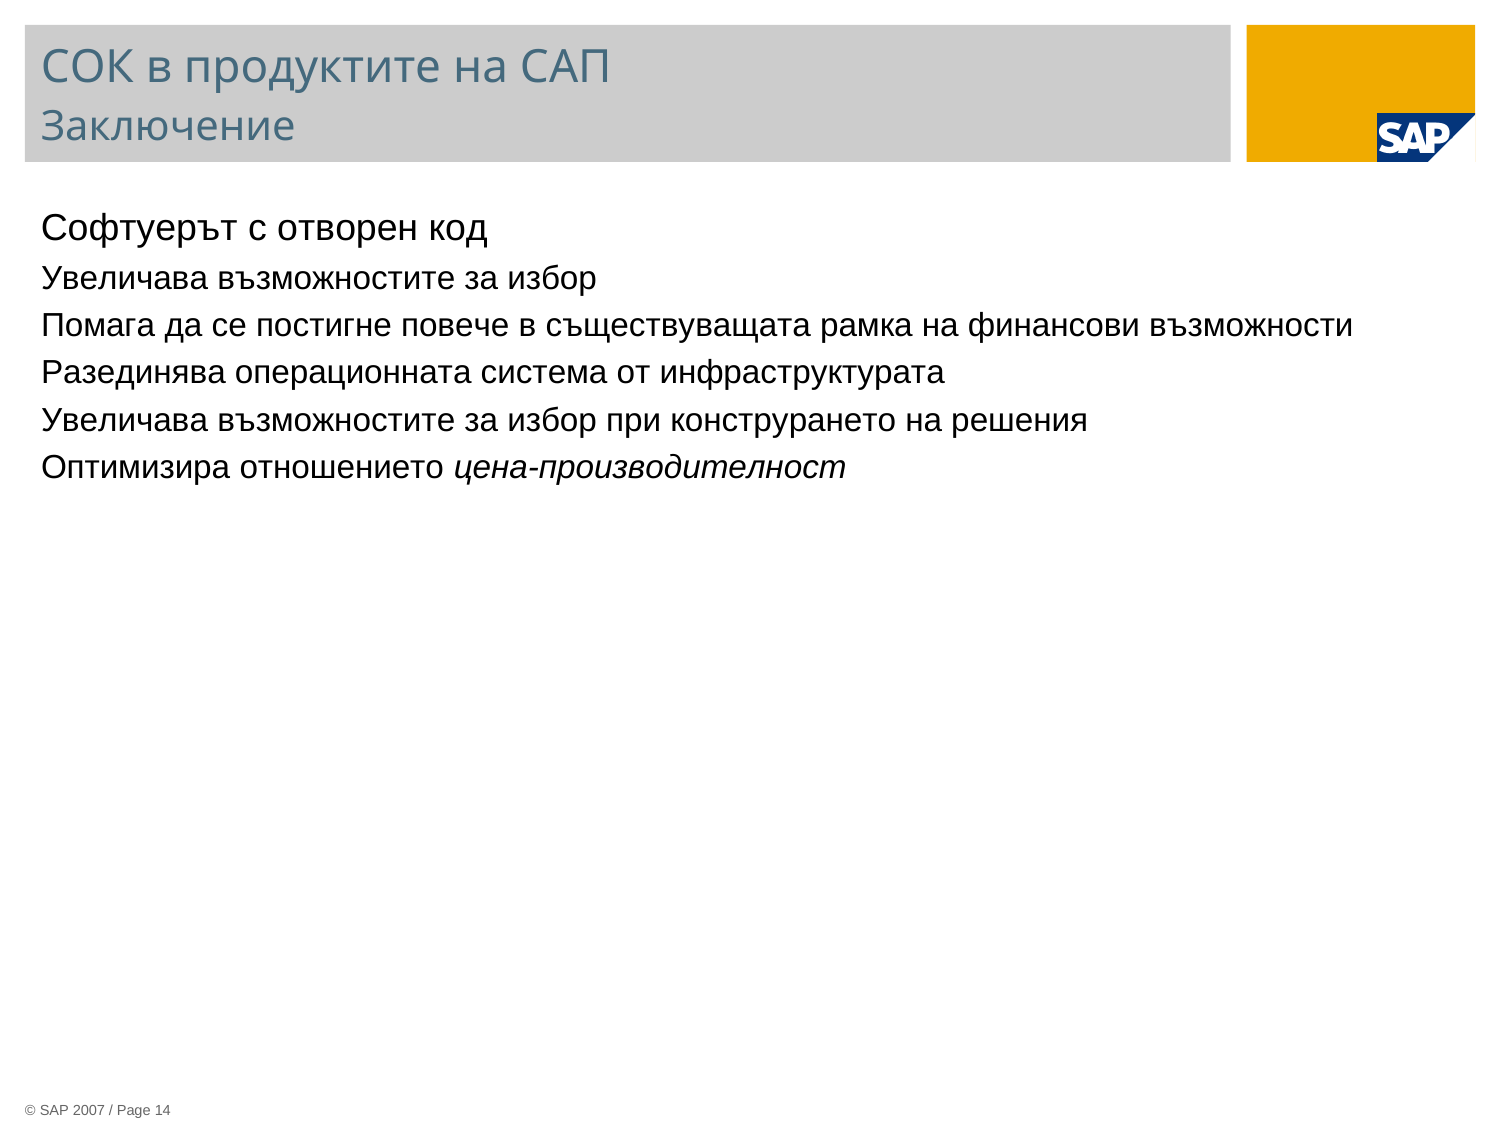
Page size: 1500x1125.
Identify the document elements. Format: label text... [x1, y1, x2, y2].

picture [1377, 113, 1476, 162]
list Софтуерът с отворен код Увеличава възможностите за избор Помага да се постигне повече в съществуващата рамка на финансови възможности Разединява операционната система от инфраструктурата Увеличава възможностите за избор при конструрането на решения Оптимизира отношението цена-производителност [40, 206, 1460, 968]
title СОК в продуктите на САП Заключение [40, 33, 1215, 151]
